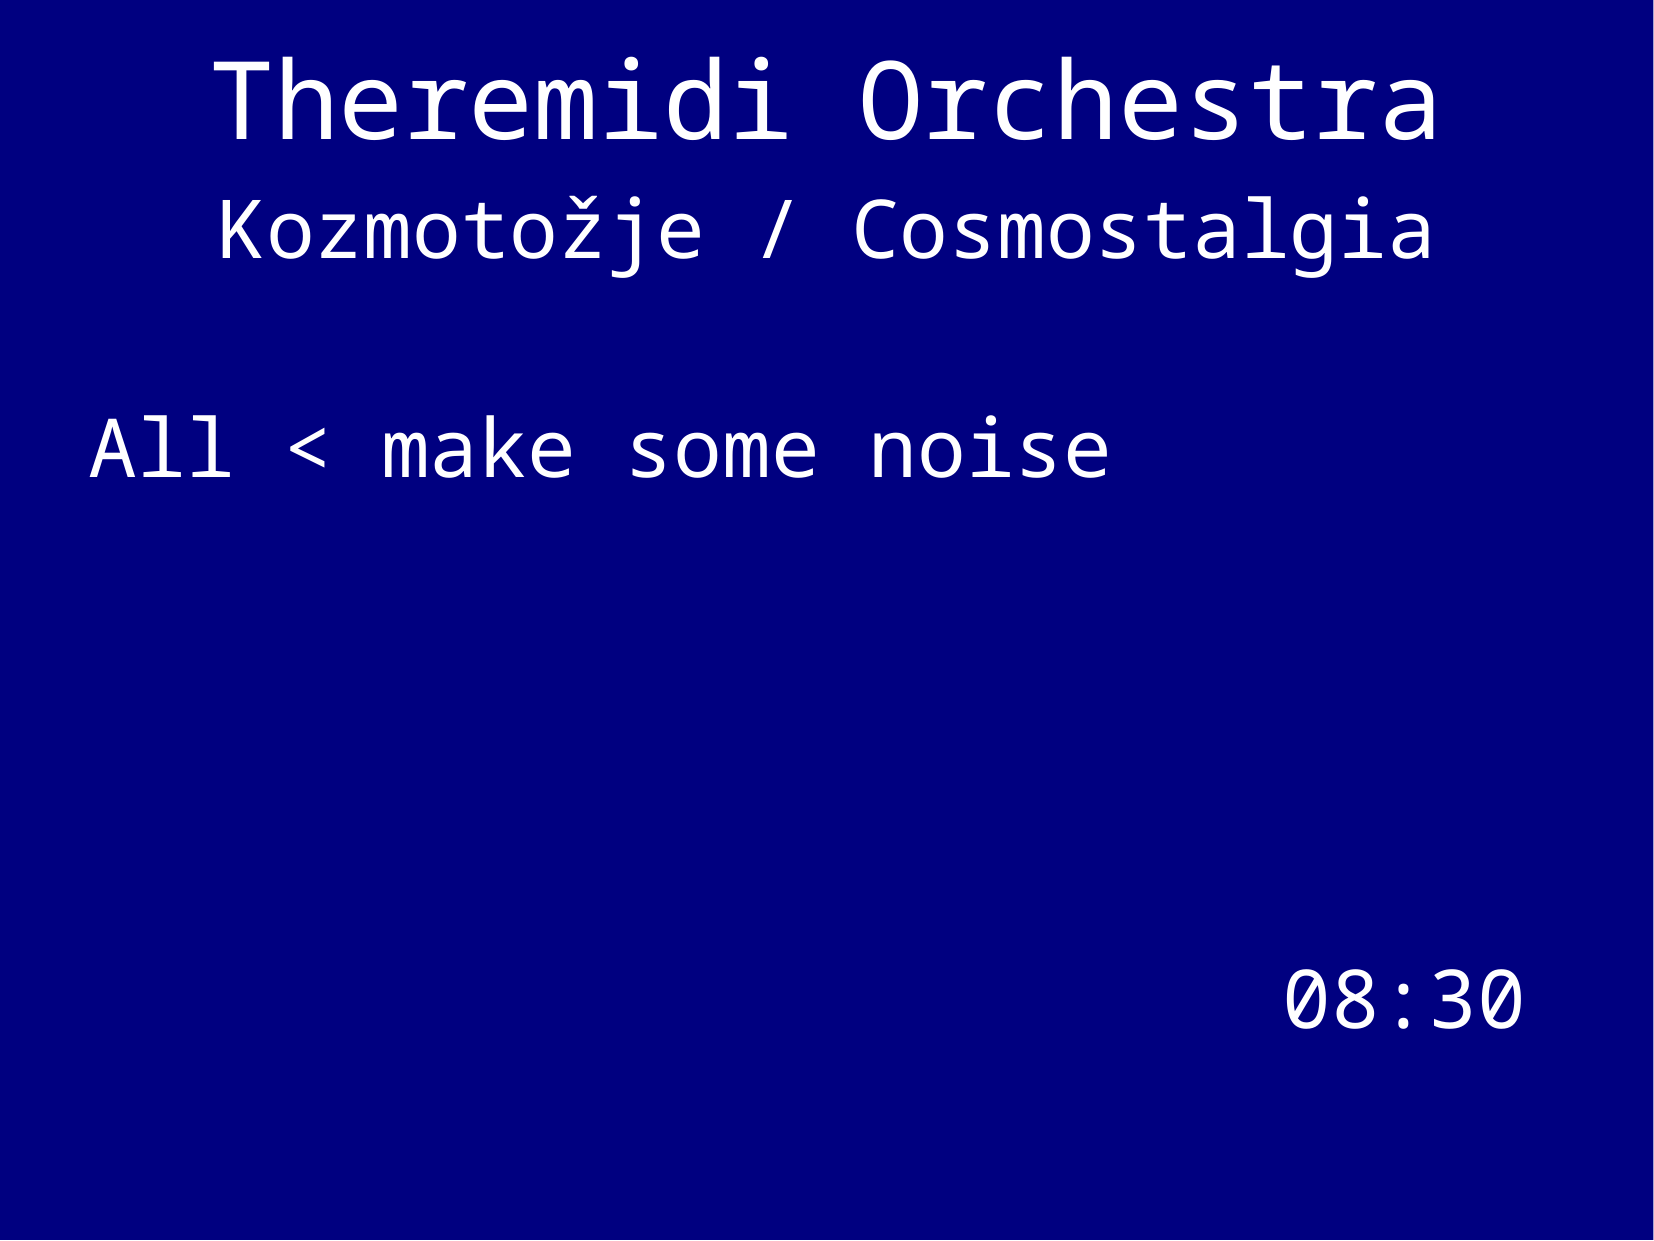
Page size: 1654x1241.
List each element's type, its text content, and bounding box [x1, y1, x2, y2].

title Theremidi Orchestra Kozmotožje / Cosmostalgia [82, 49, 1571, 257]
text_box 08:30 [1282, 900, 1620, 1096]
subtitle All < make some noise [88, 272, 1566, 1063]
